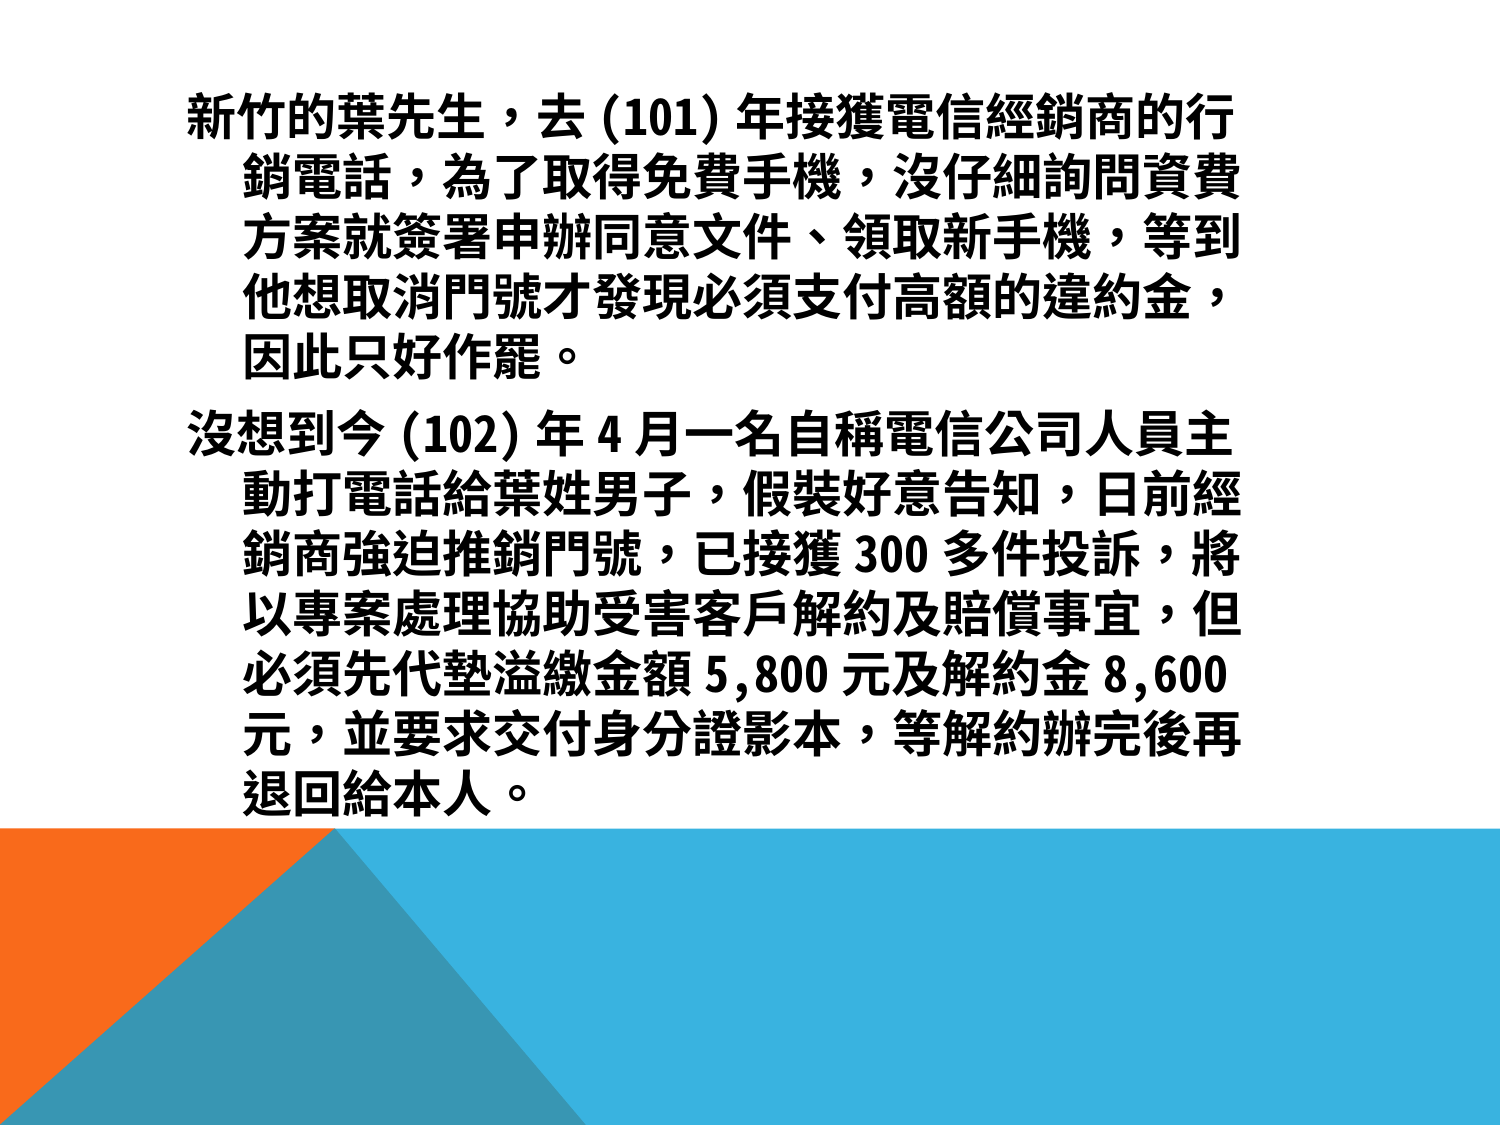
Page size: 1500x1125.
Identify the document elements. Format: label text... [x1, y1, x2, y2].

list 新竹的葉先生，去(101)年接獲電信經銷商的行銷電話，為了取得免費手機，沒仔細詢問資費方案就簽署申辦同意文件、領取新手機，等到他想取消門號才發現必須支付高額的違約金，因此只好作罷。 沒想到今(102)年4月一名自稱電信公司人員主動打電話給葉姓男子，假裝好意告知，日前經銷商強迫推銷門號，已接獲300多件投訴，將以專案處理協助受害客戶解約及賠償事宜，但必須先代墊溢繳金額5,800元及解約金8,600元，並要求交付身分證影本，等解約辦完後再退回給本人。 [171, 78, 1299, 835]
